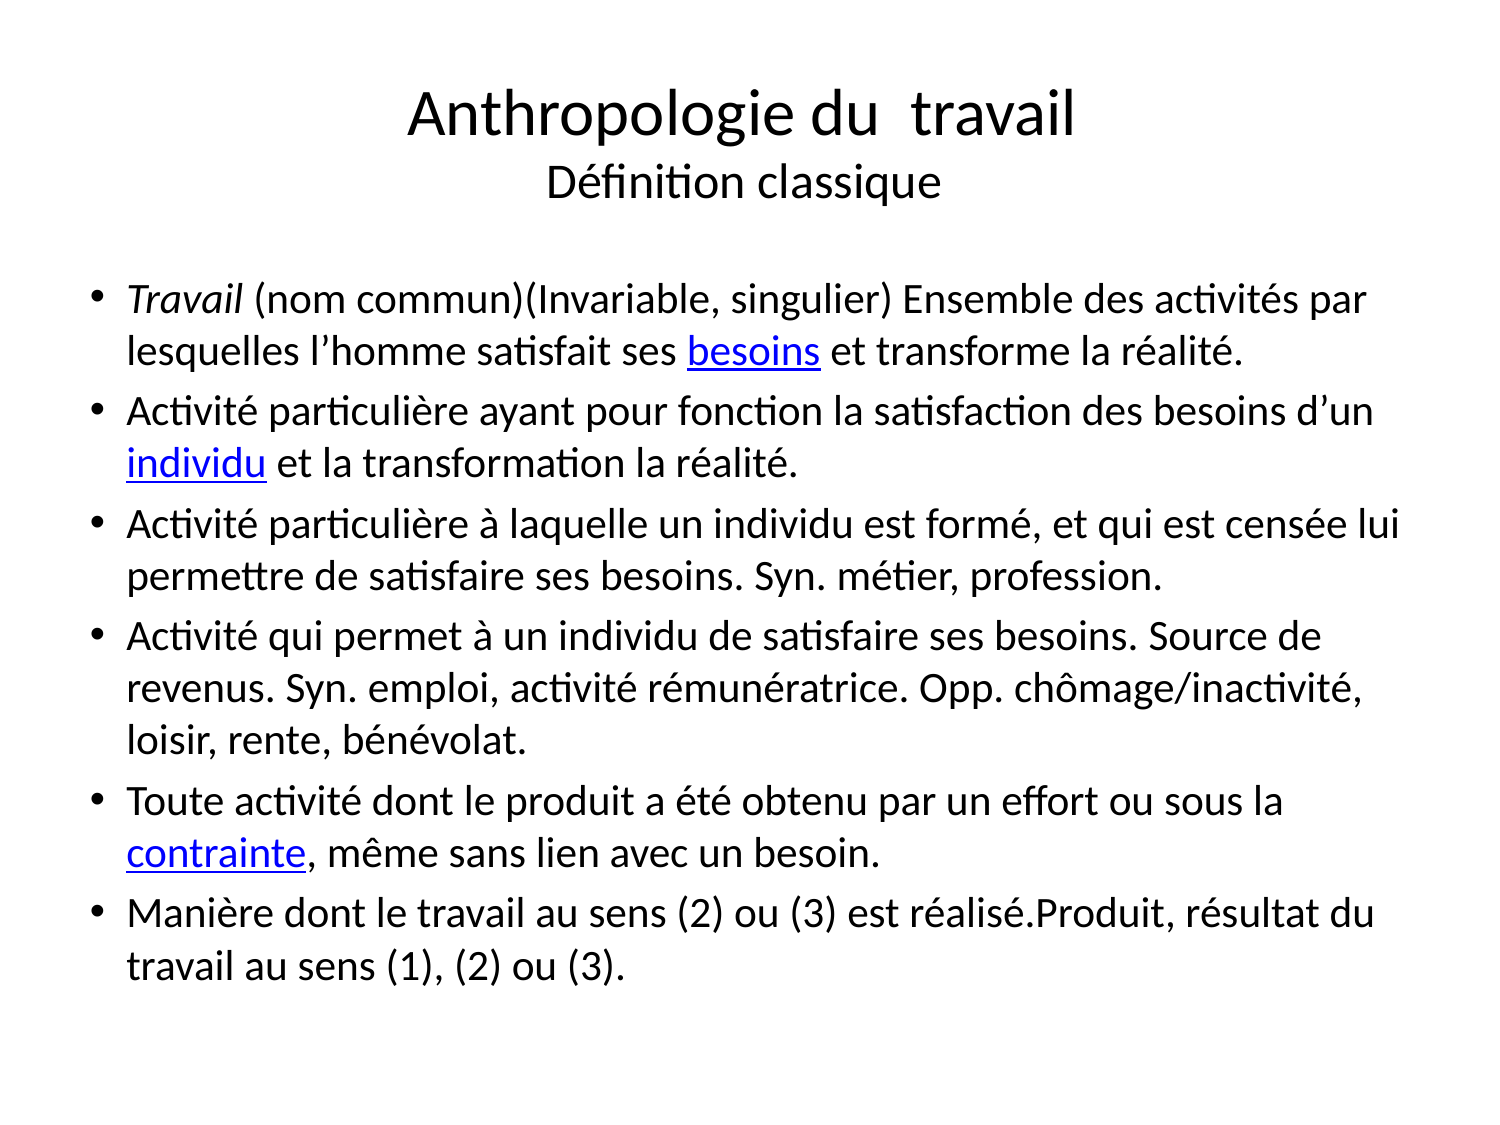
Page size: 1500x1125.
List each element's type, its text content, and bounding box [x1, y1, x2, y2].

list Travail (nom commun)(Invariable, singulier) Ensemble des activités par lesquelles l’homme satisfait ses besoins et transforme la réalité. Activité particulière ayant pour fonction la satisfaction des besoins d’un individu et la transformation la réalité. Activité particulière à laquelle un individu est formé, et qui est censée lui permettre de satisfaire ses besoins. Syn. métier, profession. Activité qui permet à un individu de satisfaire ses besoins. Source de revenus. Syn. emploi, activité rémunératrice. Opp. chômage/inactivité, loisir, rente, bénévolat. Toute activité dont le produit a été obtenu par un effort ou sous la contrainte, même sans lien avec un besoin. Manière dont le travail au sens (2) ou (3) est réalisé.Produit, résultat du travail au sens (1), (2) ou (3). [75, 262, 1425, 1005]
title Anthropologie du travail Définition classique [75, 45, 1425, 233]
